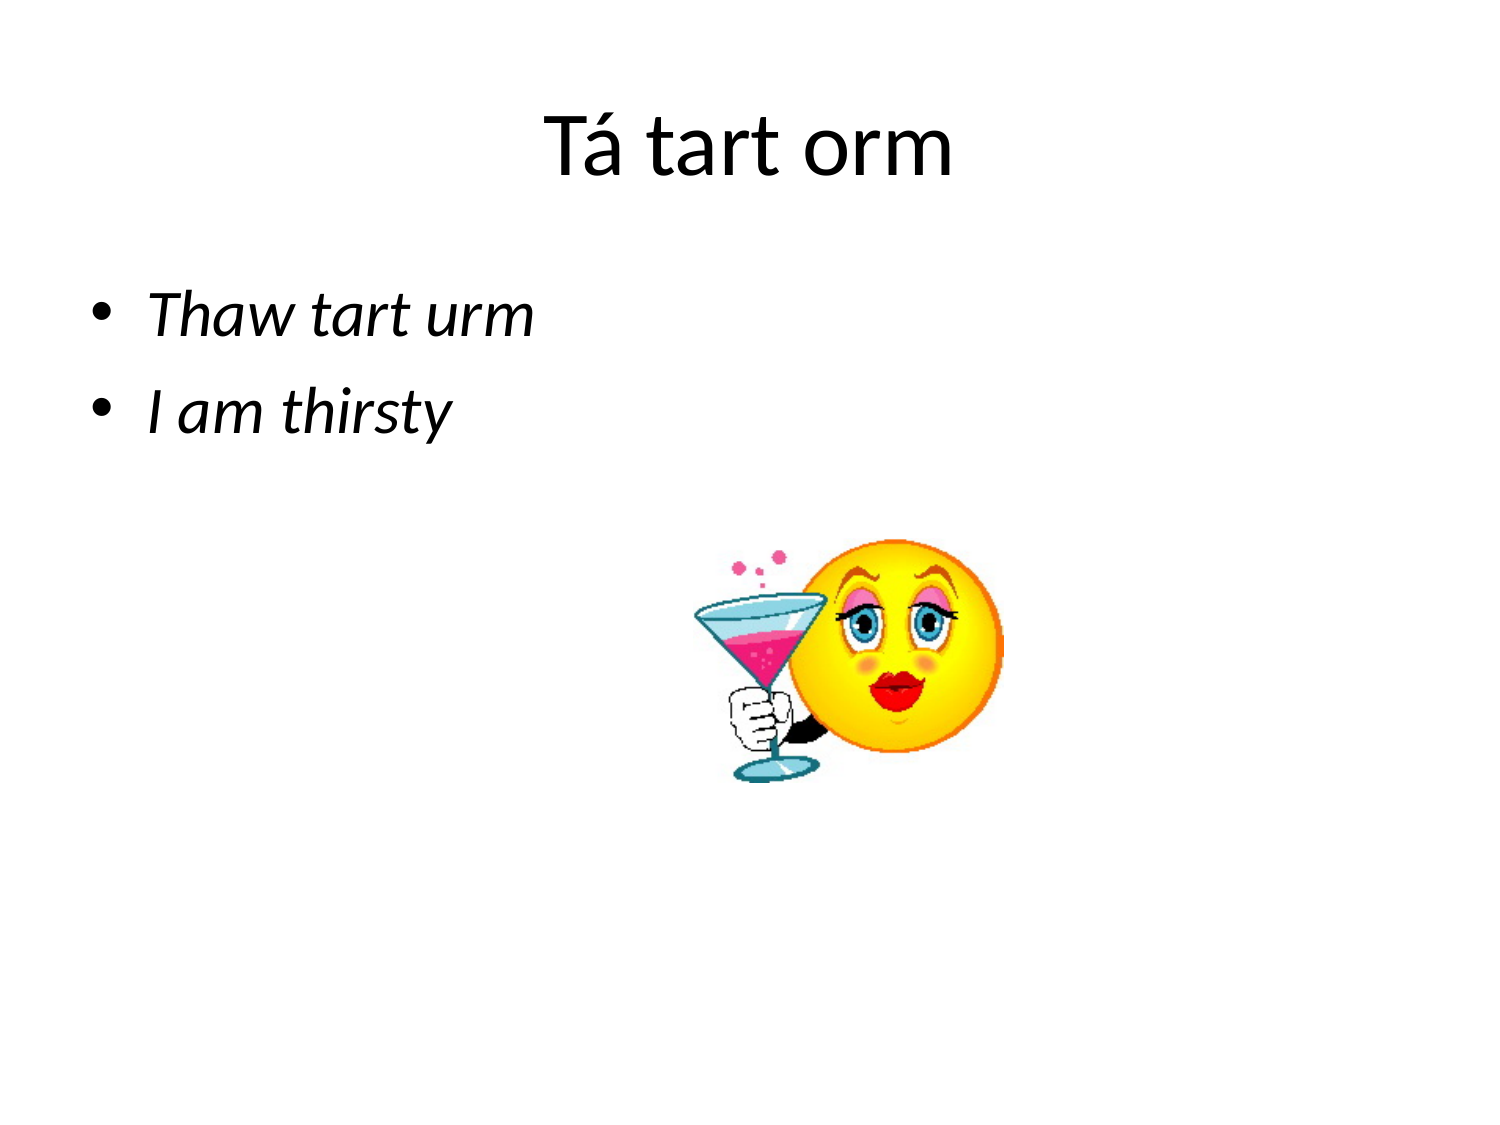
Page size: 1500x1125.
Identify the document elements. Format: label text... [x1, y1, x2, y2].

list Thaw tart urm I am thirsty [75, 262, 1426, 1005]
title Tá tart orm [75, 45, 1426, 233]
picture [693, 539, 1004, 783]
